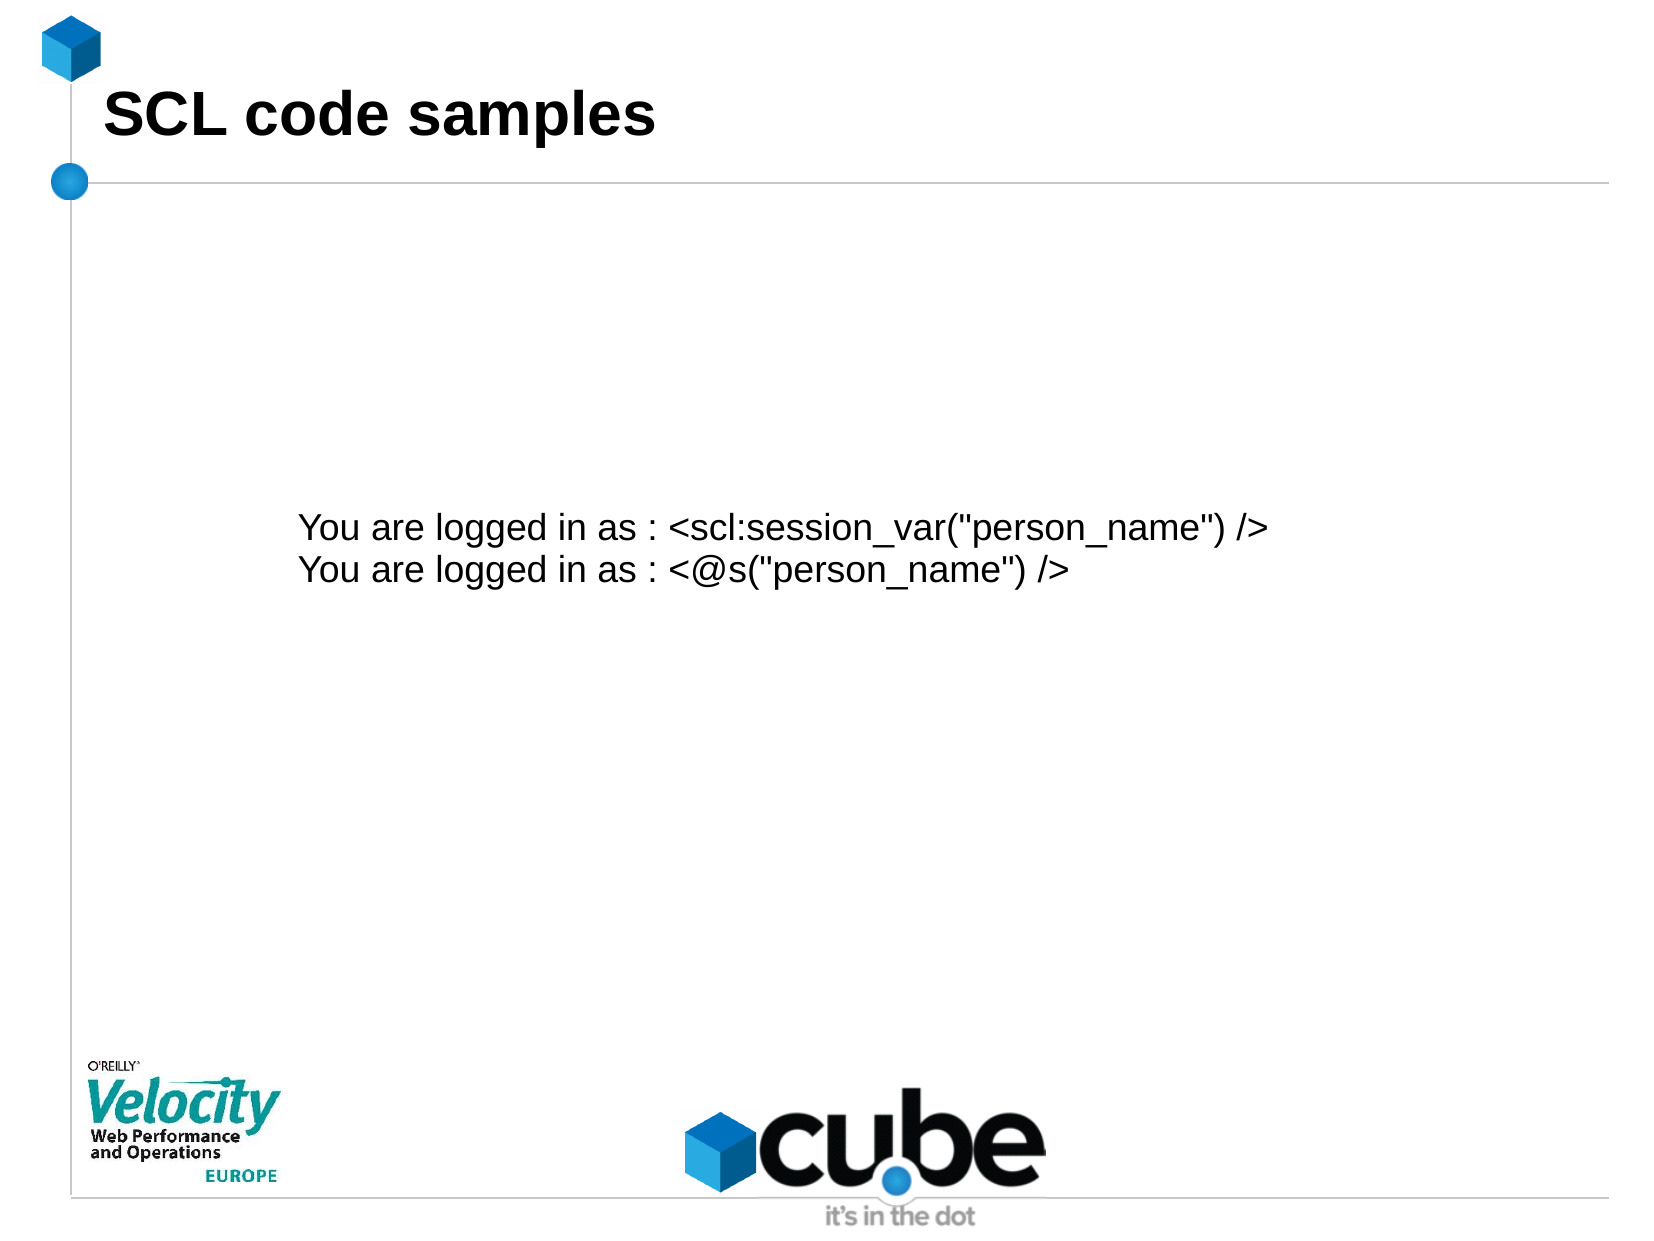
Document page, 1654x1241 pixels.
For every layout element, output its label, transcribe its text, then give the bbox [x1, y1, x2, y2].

title SCL code samples [103, 49, 1551, 178]
text_box You are logged in as : <scl:session_var("person_name") /> You are logged in as : <@s("person_name") /> [282, 499, 1312, 599]
picture [88, 1061, 281, 1182]
